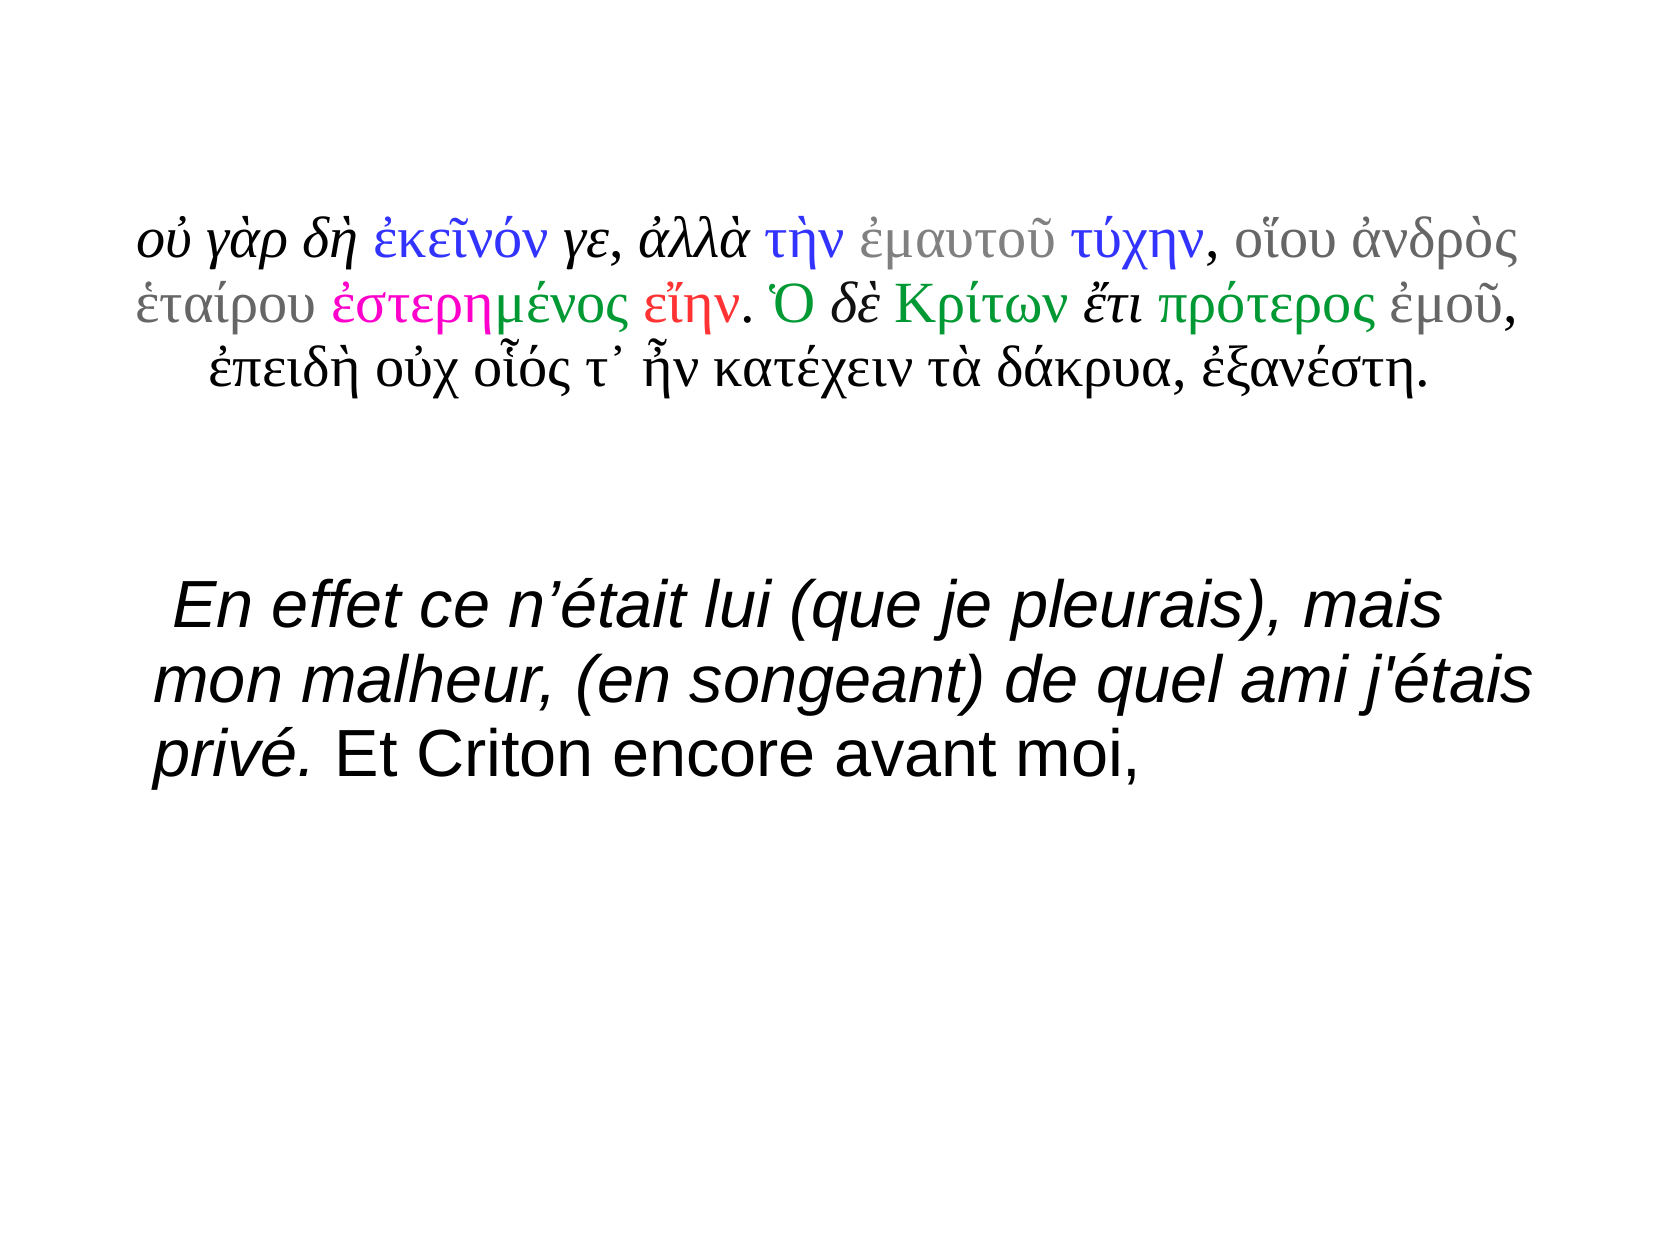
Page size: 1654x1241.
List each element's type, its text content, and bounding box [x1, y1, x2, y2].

title οὐ γὰρ δὴ ἐκεῖνόν γε, ἀλλὰ τὴν ἐμαυτοῦ τύχην, οἵου ἀνδρὸς ἑταίρου ἐστερημένος εἴην. Ὁ δὲ Κρίτων ἔτι πρότερος ἐμοῦ, ἐπειδὴ οὐχ οἷός τ᾽ ἦν κατέχειν τὰ δάκρυα, ἐξανέστη. [82, 49, 1571, 556]
list En effet ce n’était lui (que je pleurais), mais mon malheur, (en songeant) de quel ami j'étais privé. Et Criton encore avant moi, [82, 566, 1571, 1109]
